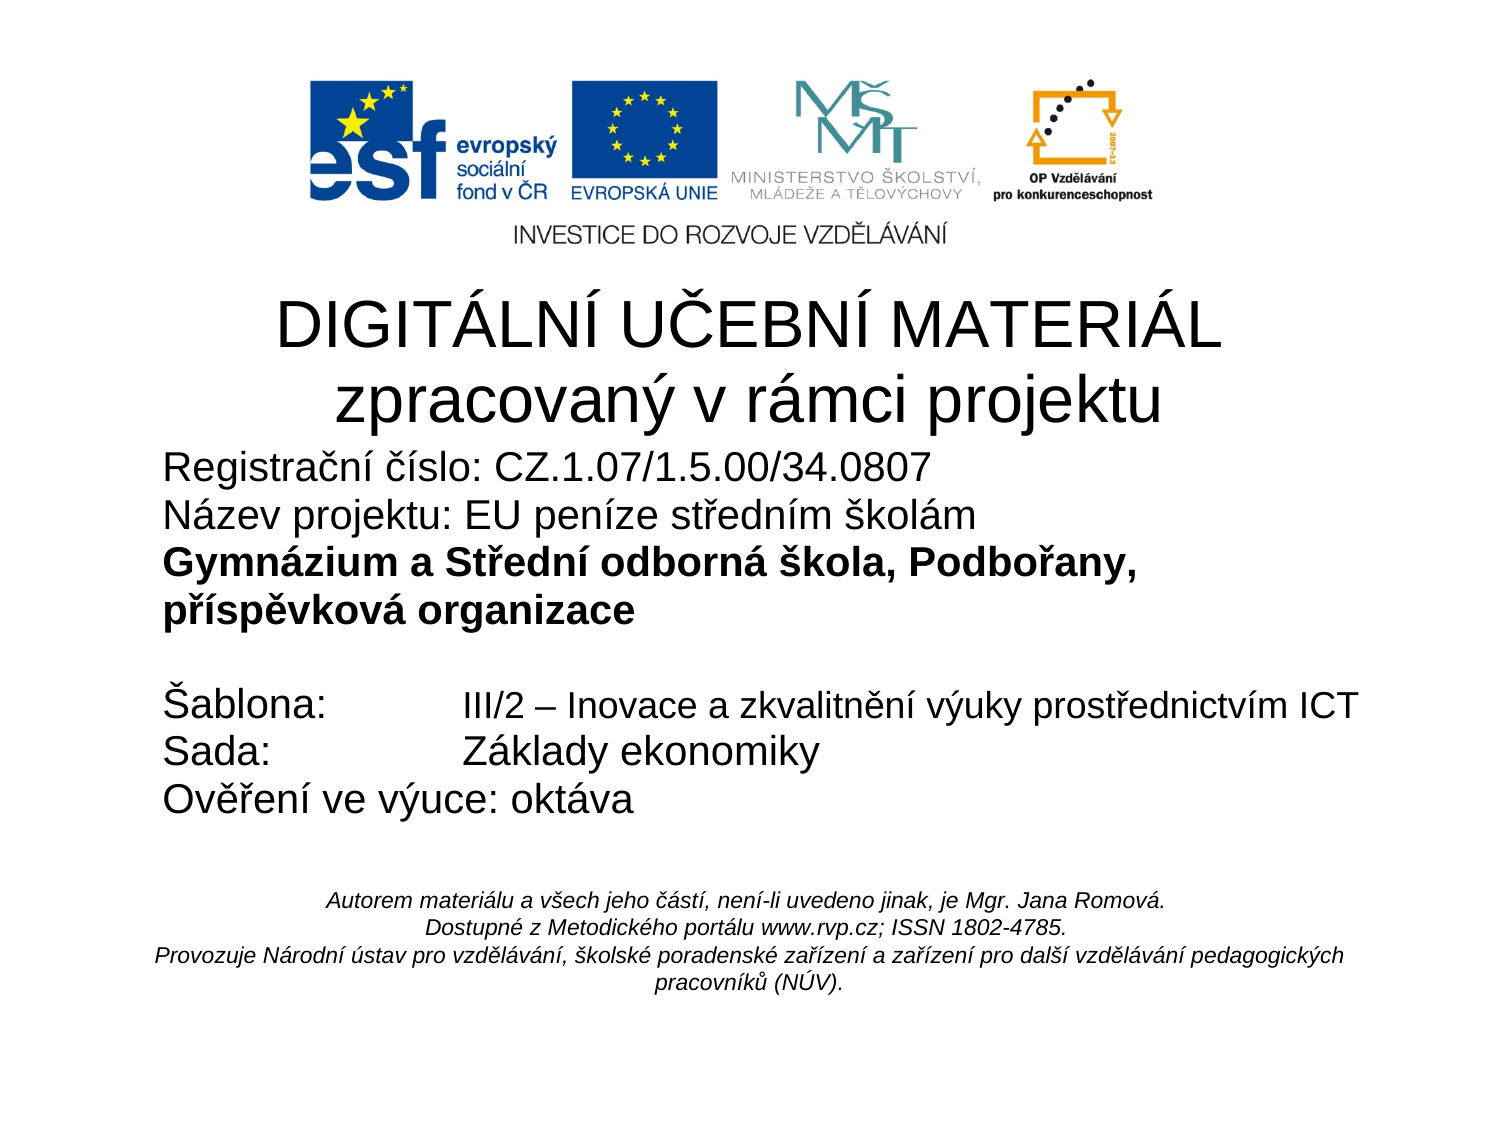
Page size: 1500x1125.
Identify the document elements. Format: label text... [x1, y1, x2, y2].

picture [265, 42, 1210, 274]
title DIGITÁLNÍ UČEBNÍ MATERIÁL zpracovaný v rámci projektu [112, 279, 1388, 445]
text_box Autorem materiálu a všech jeho částí, není-li uvedeno jinak, je Mgr. Jana Romová. Dostupné z Metodického portálu www.rvp.cz; ISSN 1802-4785. Provozuje Národní ústav pro vzdělávání, školské poradenské zařízení a zařízení pro další vzdělávání pedagogických pracovníků (NÚV). [112, 869, 1388, 1012]
subtitle Registrační číslo: CZ.1.07/1.5.00/34.0807 Název projektu: EU peníze středním školám Gymnázium a Střední odborná škola, Podbořany, příspěvková organizace Šablona: III/2 – Inovace a zkvalitnění výuky prostřednictvím ICT Sada: Základy ekonomiky Ověření ve výuce: oktáva [147, 445, 1376, 858]
